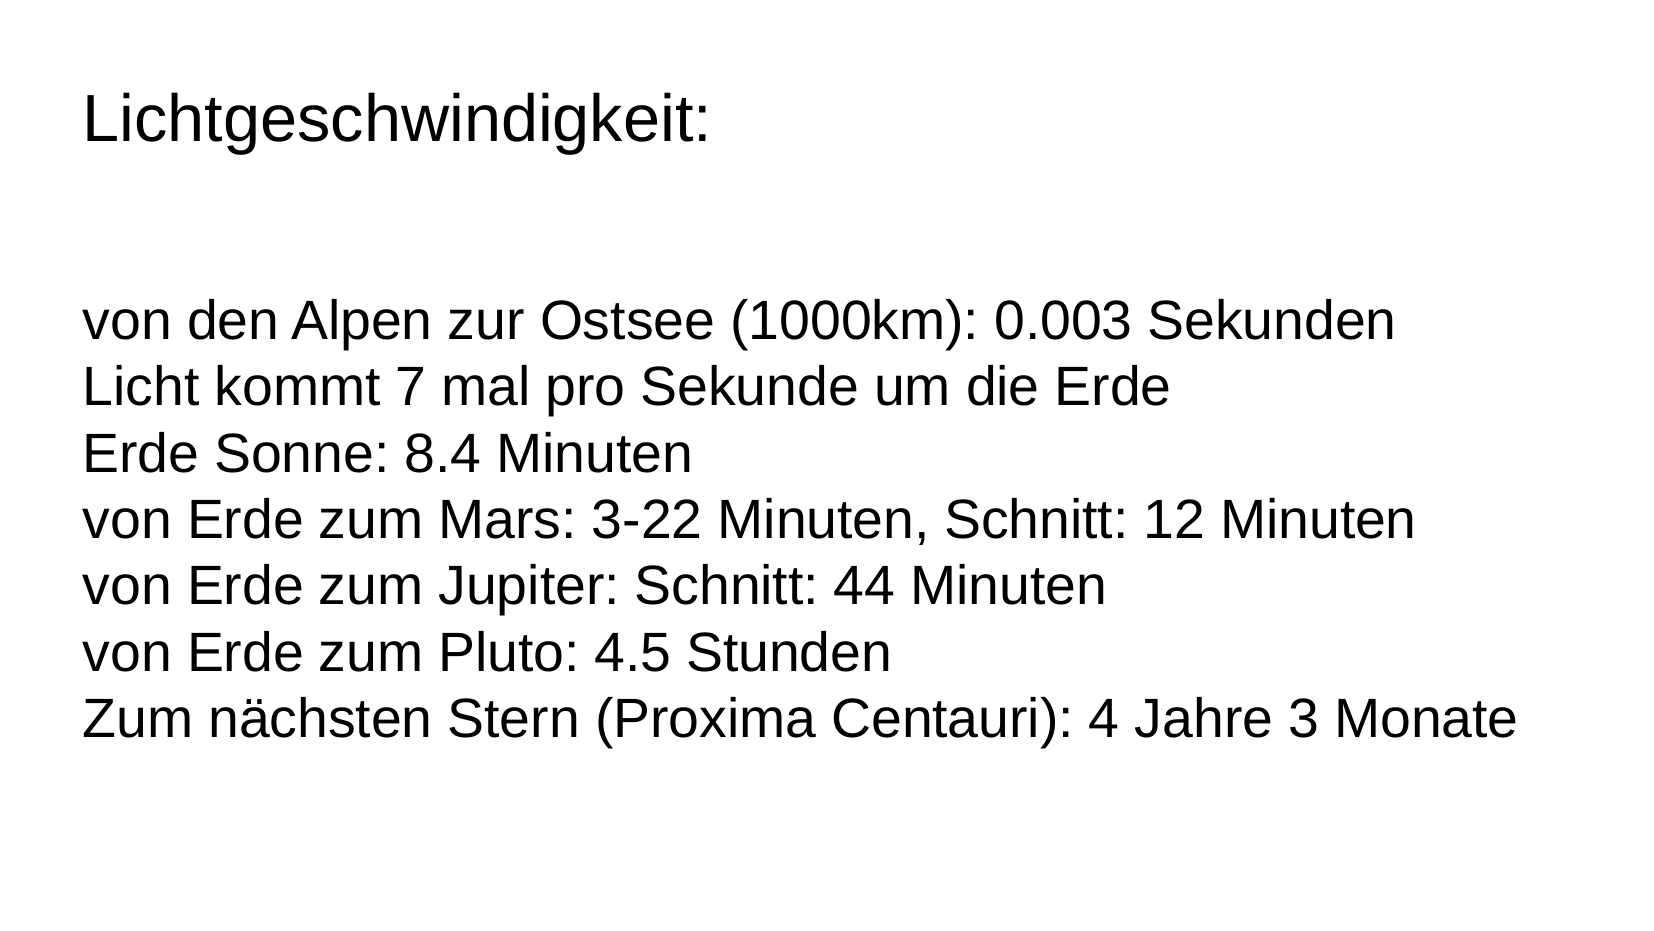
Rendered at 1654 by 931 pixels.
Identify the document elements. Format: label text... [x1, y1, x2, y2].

text_box von den Alpen zur Ostsee (1000km): 0.003 Sekunden Licht kommt 7 mal pro Sekunde um die Erde Erde Sonne: 8.4 Minuten von Erde zum Mars: 3-22 Minuten, Schnitt: 12 Minuten von Erde zum Jupiter: Schnitt: 44 Minuten von Erde zum Pluto: 4.5 Stunden Zum nächsten Stern (Proxima Centauri): 4 Jahre 3 Monate [82, 217, 1571, 757]
text_box Lichtgeschwindigkeit: [82, 37, 1571, 193]
